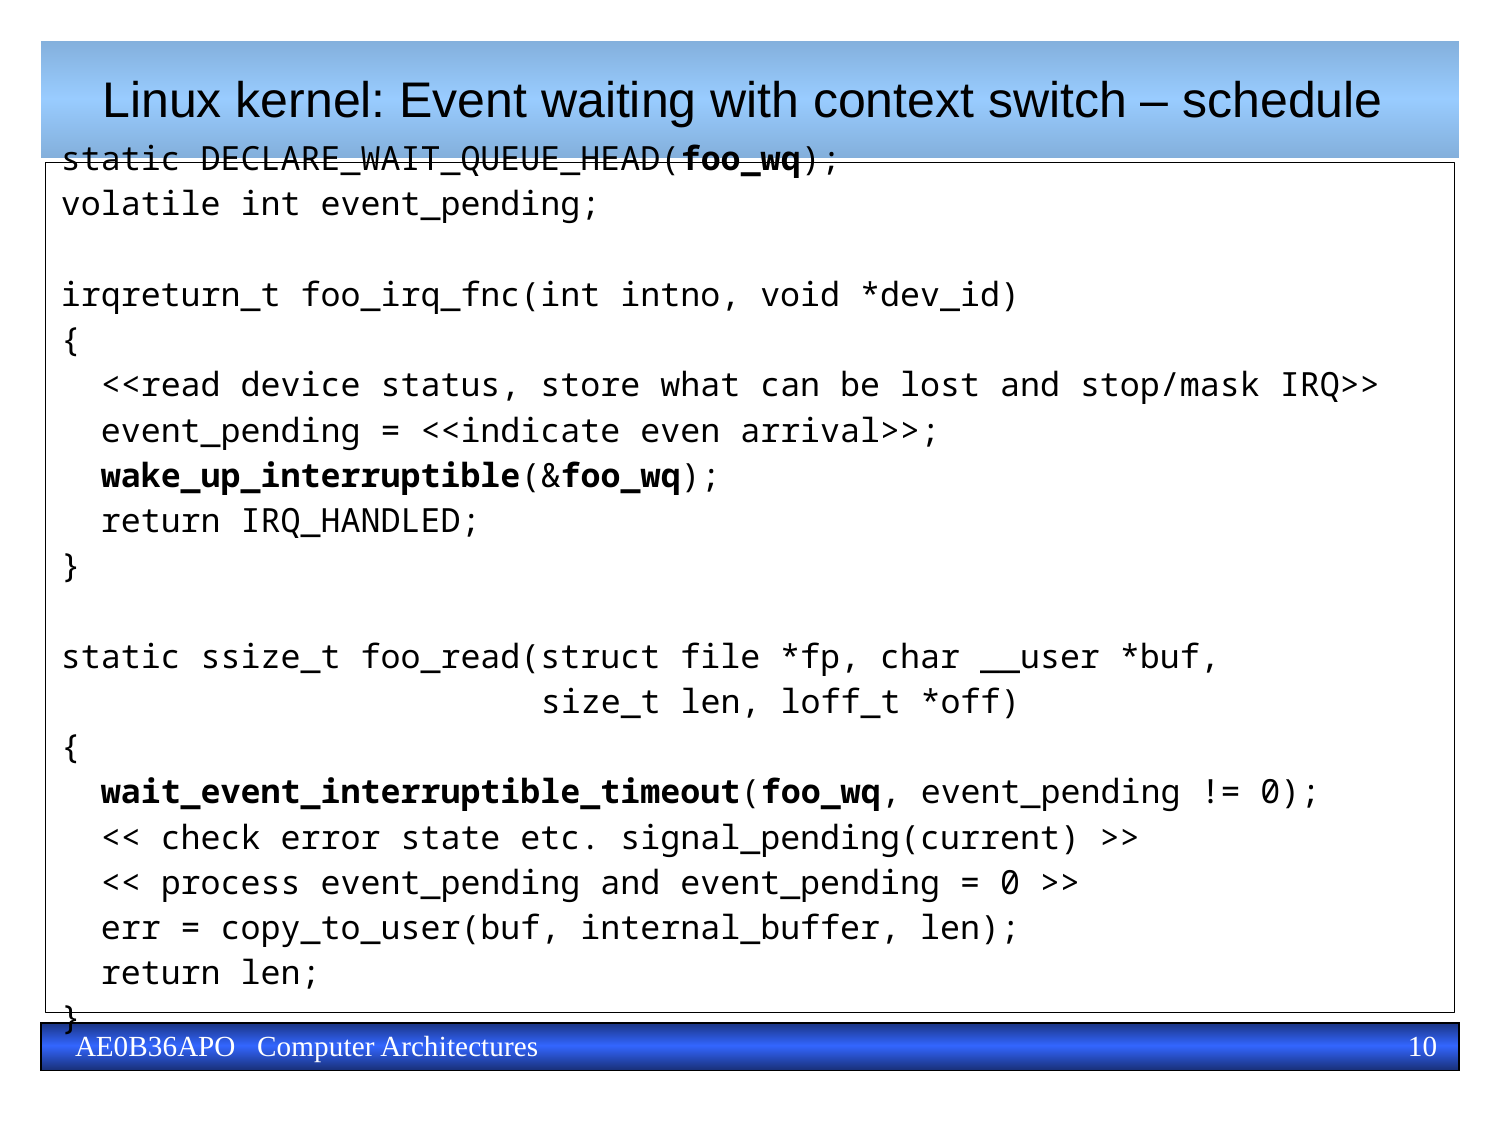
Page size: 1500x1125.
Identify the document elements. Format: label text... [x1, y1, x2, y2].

text_box static DECLARE_WAIT_QUEUE_HEAD(foo_wq); volatile int event_pending; irqreturn_t foo_irq_fnc(int intno, void *dev_id) { <<read device status, store what can be lost and stop/mask IRQ>> event_pending = <<indicate even arrival>>; wake_up_interruptible(&foo_wq); return IRQ_HANDLED; } static ssize_t foo_read(struct file *fp, char __user *buf, size_t len, loff_t *off) { wait_event_interruptible_timeout(foo_wq, event_pending != 0); << check error state etc. signal_pending(current) >> << process event_pending and event_pending = 0 >> err = copy_to_user(buf, internal_buffer, len); return len; } [45, 162, 1455, 1013]
title Linux kernel: Event waiting with context switch – schedule [41, 41, 1459, 158]
